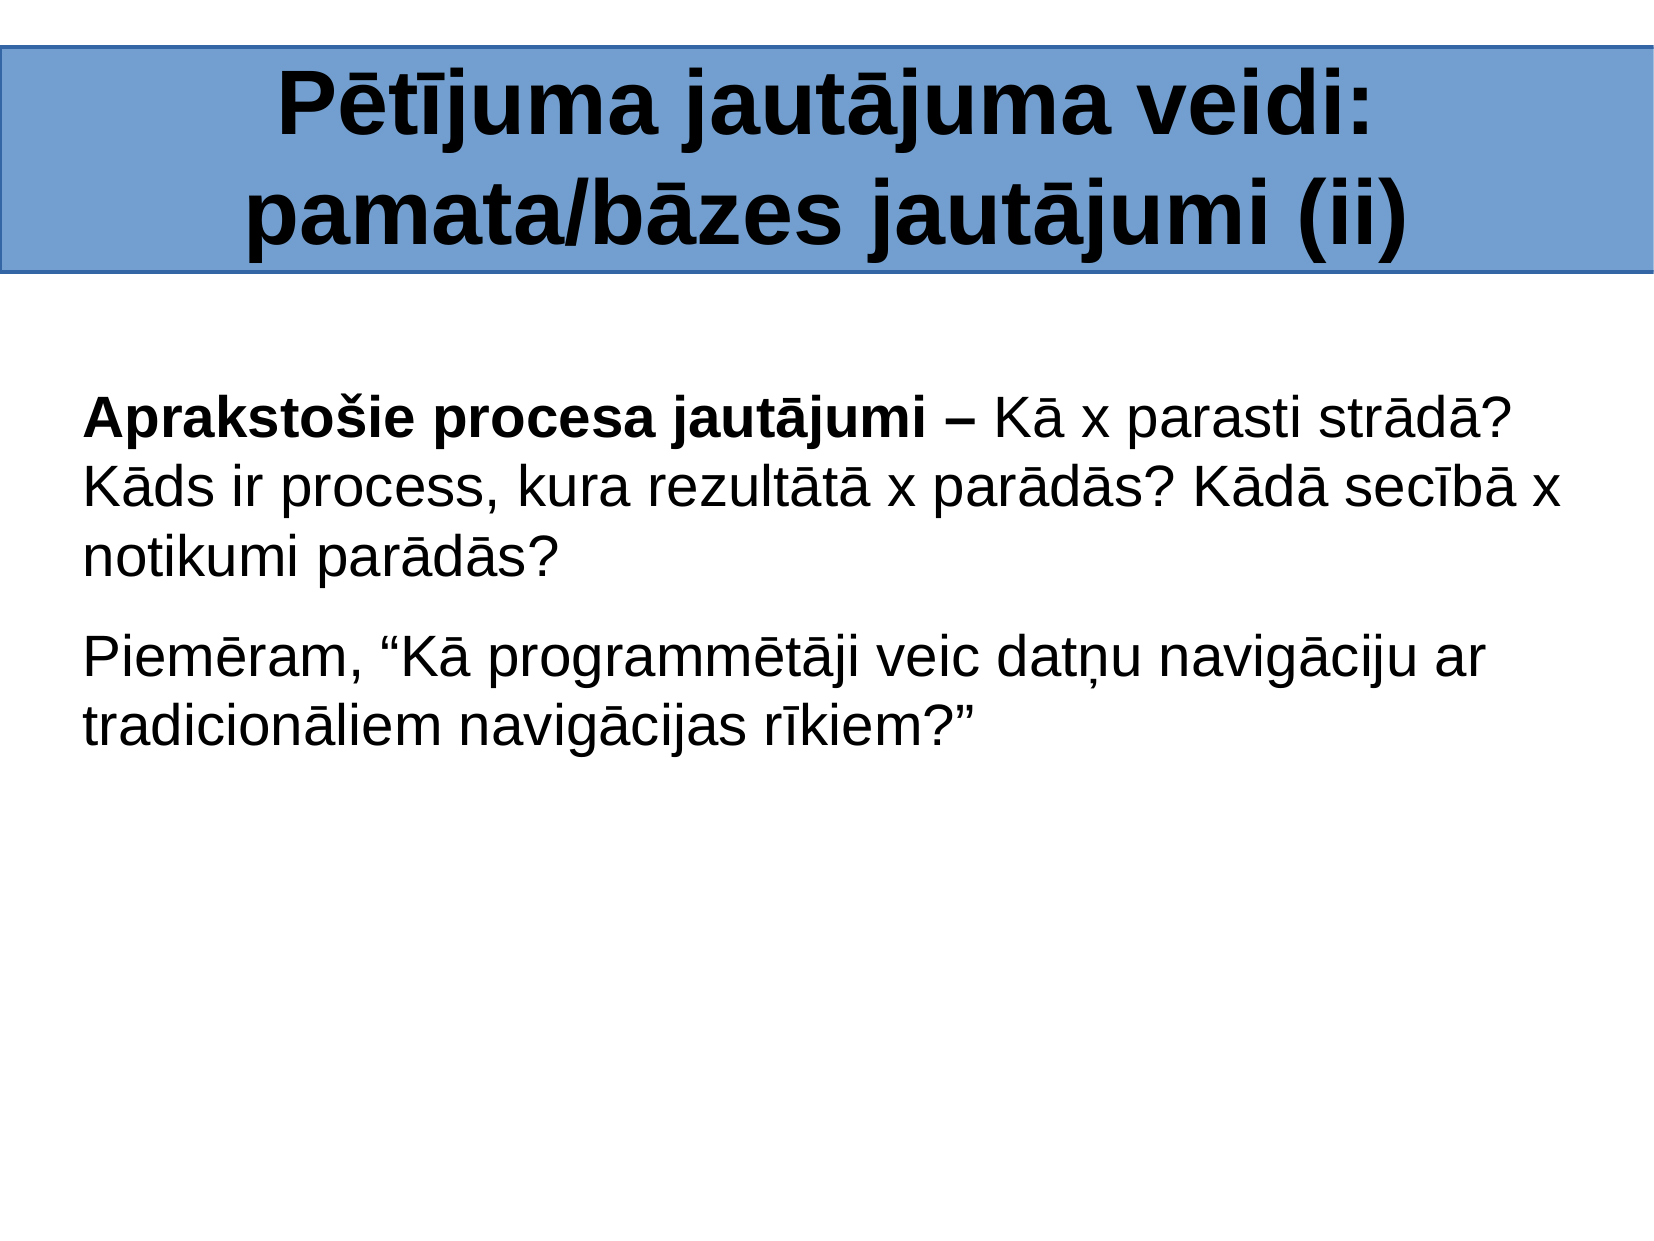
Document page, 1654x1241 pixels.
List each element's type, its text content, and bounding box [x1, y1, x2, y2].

text_box [0, 47, 1654, 272]
title Pētījuma jautājuma veidi: pamata/bāzes jautājumi (ii) [82, 49, 1571, 257]
list Aprakstošie procesa jautājumi – Kā x parasti strādā? Kāds ir process, kura rezultātā x parādās? Kādā secībā x notikumi parādās? Piemēram, “Kā programmētāji veic datņu navigāciju ar tradicionāliem navigācijas rīkiem?” [82, 378, 1619, 1099]
